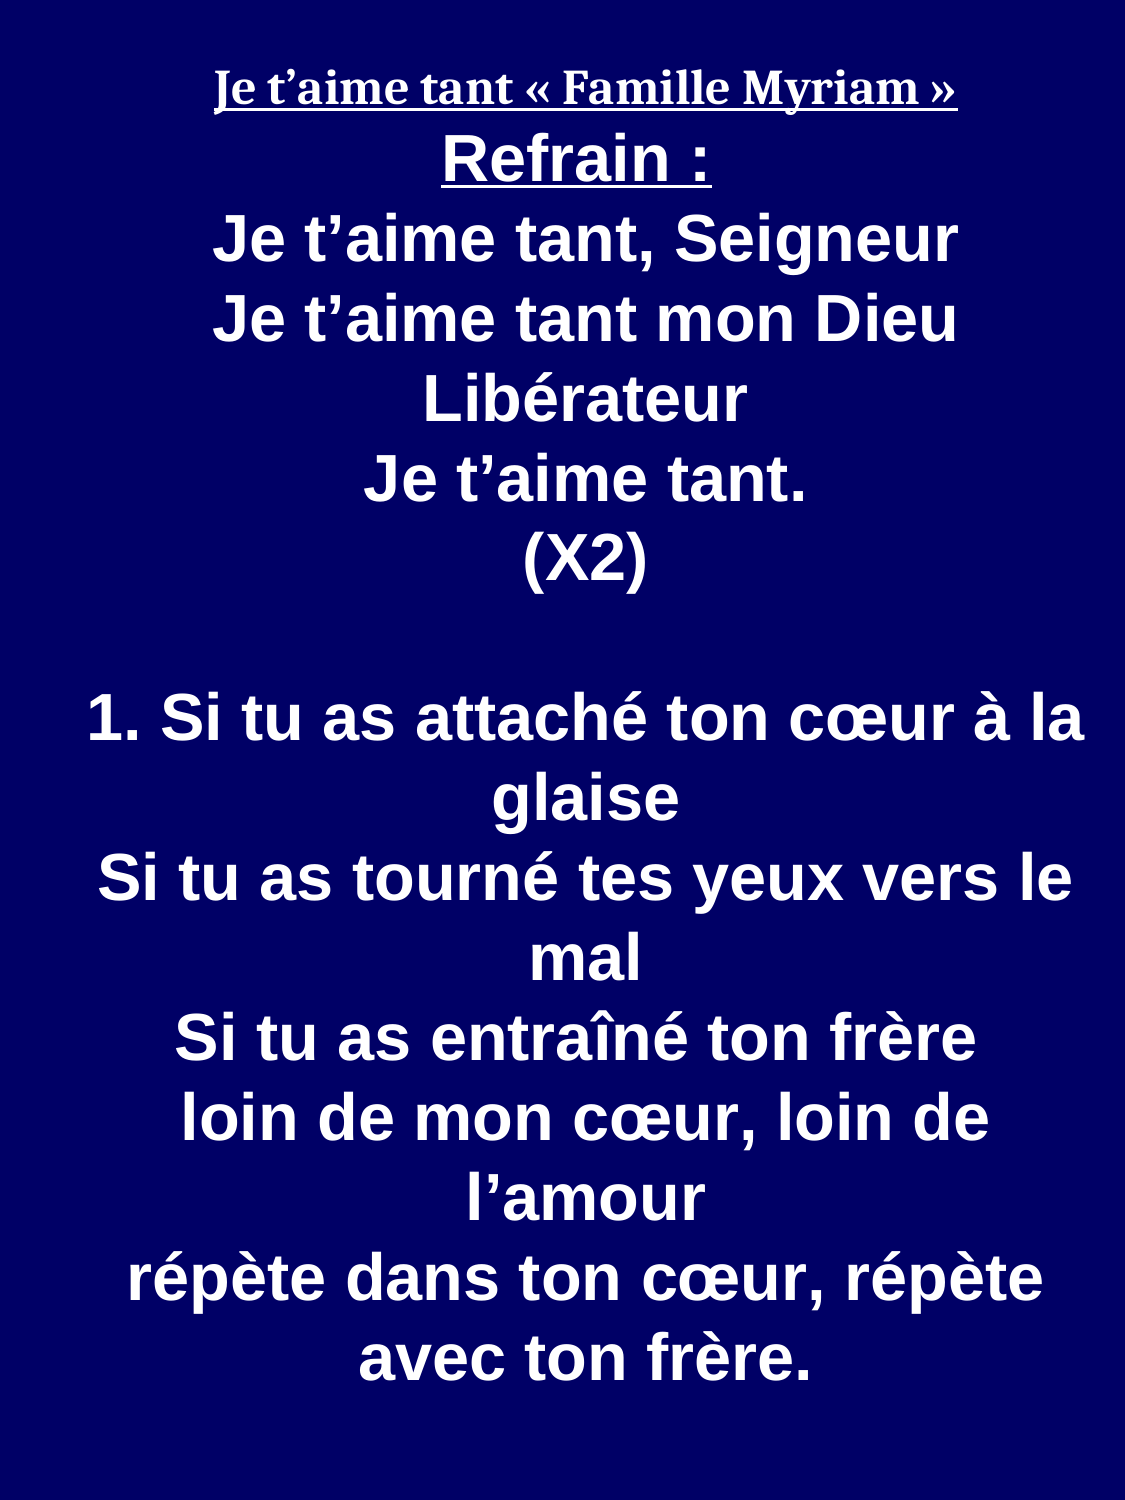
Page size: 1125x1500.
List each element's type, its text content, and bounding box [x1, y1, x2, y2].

text_box Je t’aime tant « Famille Myriam » Refrain : Je t’aime tant, Seigneur Je t’aime tant mon Dieu Libérateur Je t’aime tant. (X2) 1. Si tu as attaché ton cœur à la glaise Si tu as tourné tes yeux vers le mal Si tu as entraîné ton frère loin de mon cœur, loin de l’amour répète dans ton cœur, répète avec ton frère. [47, 47, 1125, 1500]
